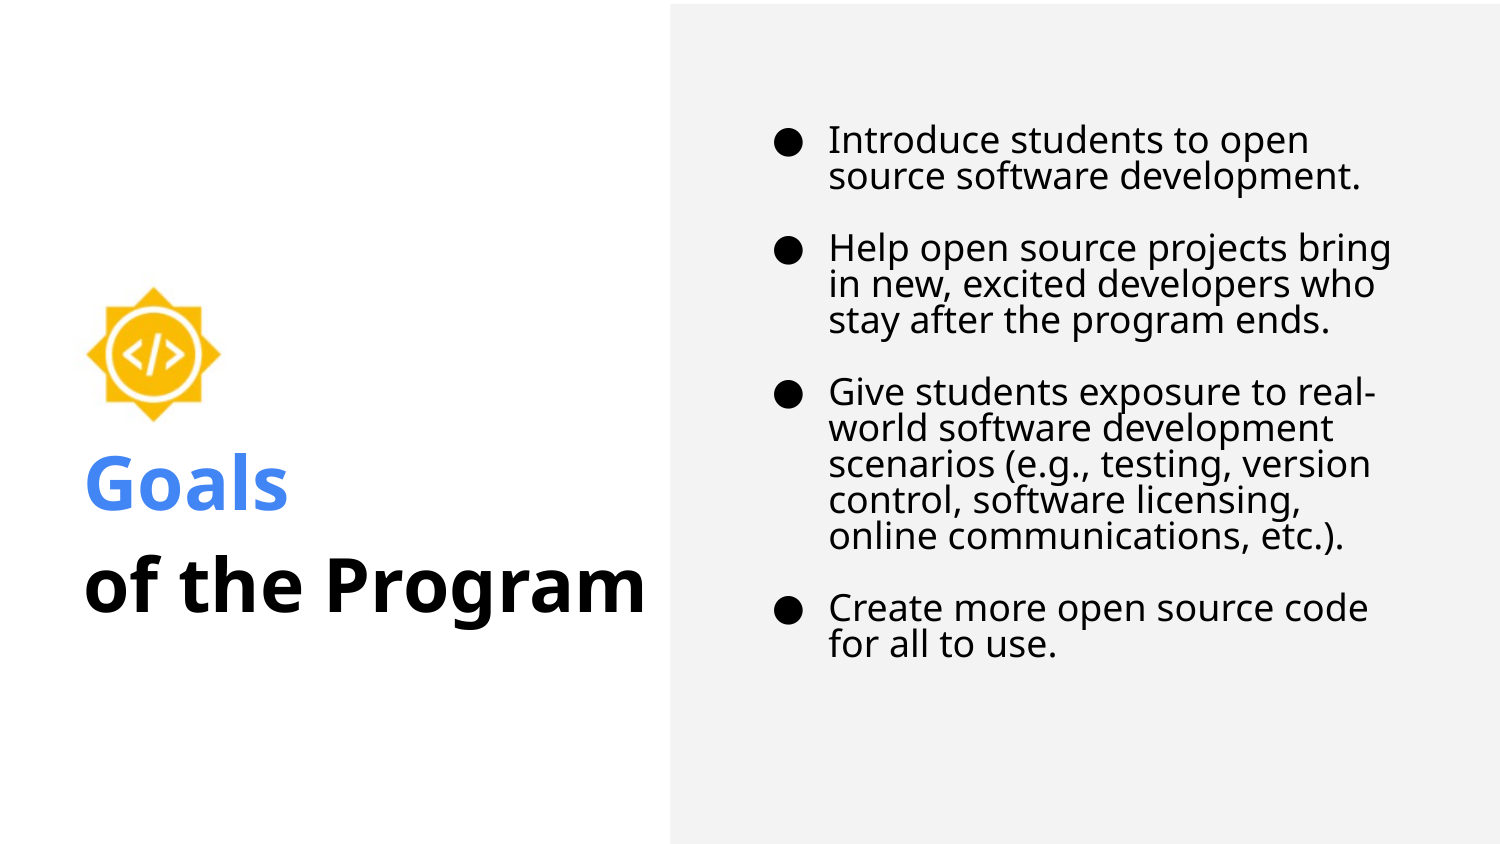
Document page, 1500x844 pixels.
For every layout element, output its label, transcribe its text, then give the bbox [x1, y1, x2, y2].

picture [67, 272, 243, 428]
text_box [670, 3, 1500, 844]
list Introduce students to open source software development. Help open source projects bring in new, excited developers who stay after the program ends. Give students exposure to real-world software development scenarios (e.g., testing, version control, software licensing, online communications, etc.). Create more open source code for all to use. [663, 109, 1418, 716]
title Goals of the Program [68, 414, 663, 658]
